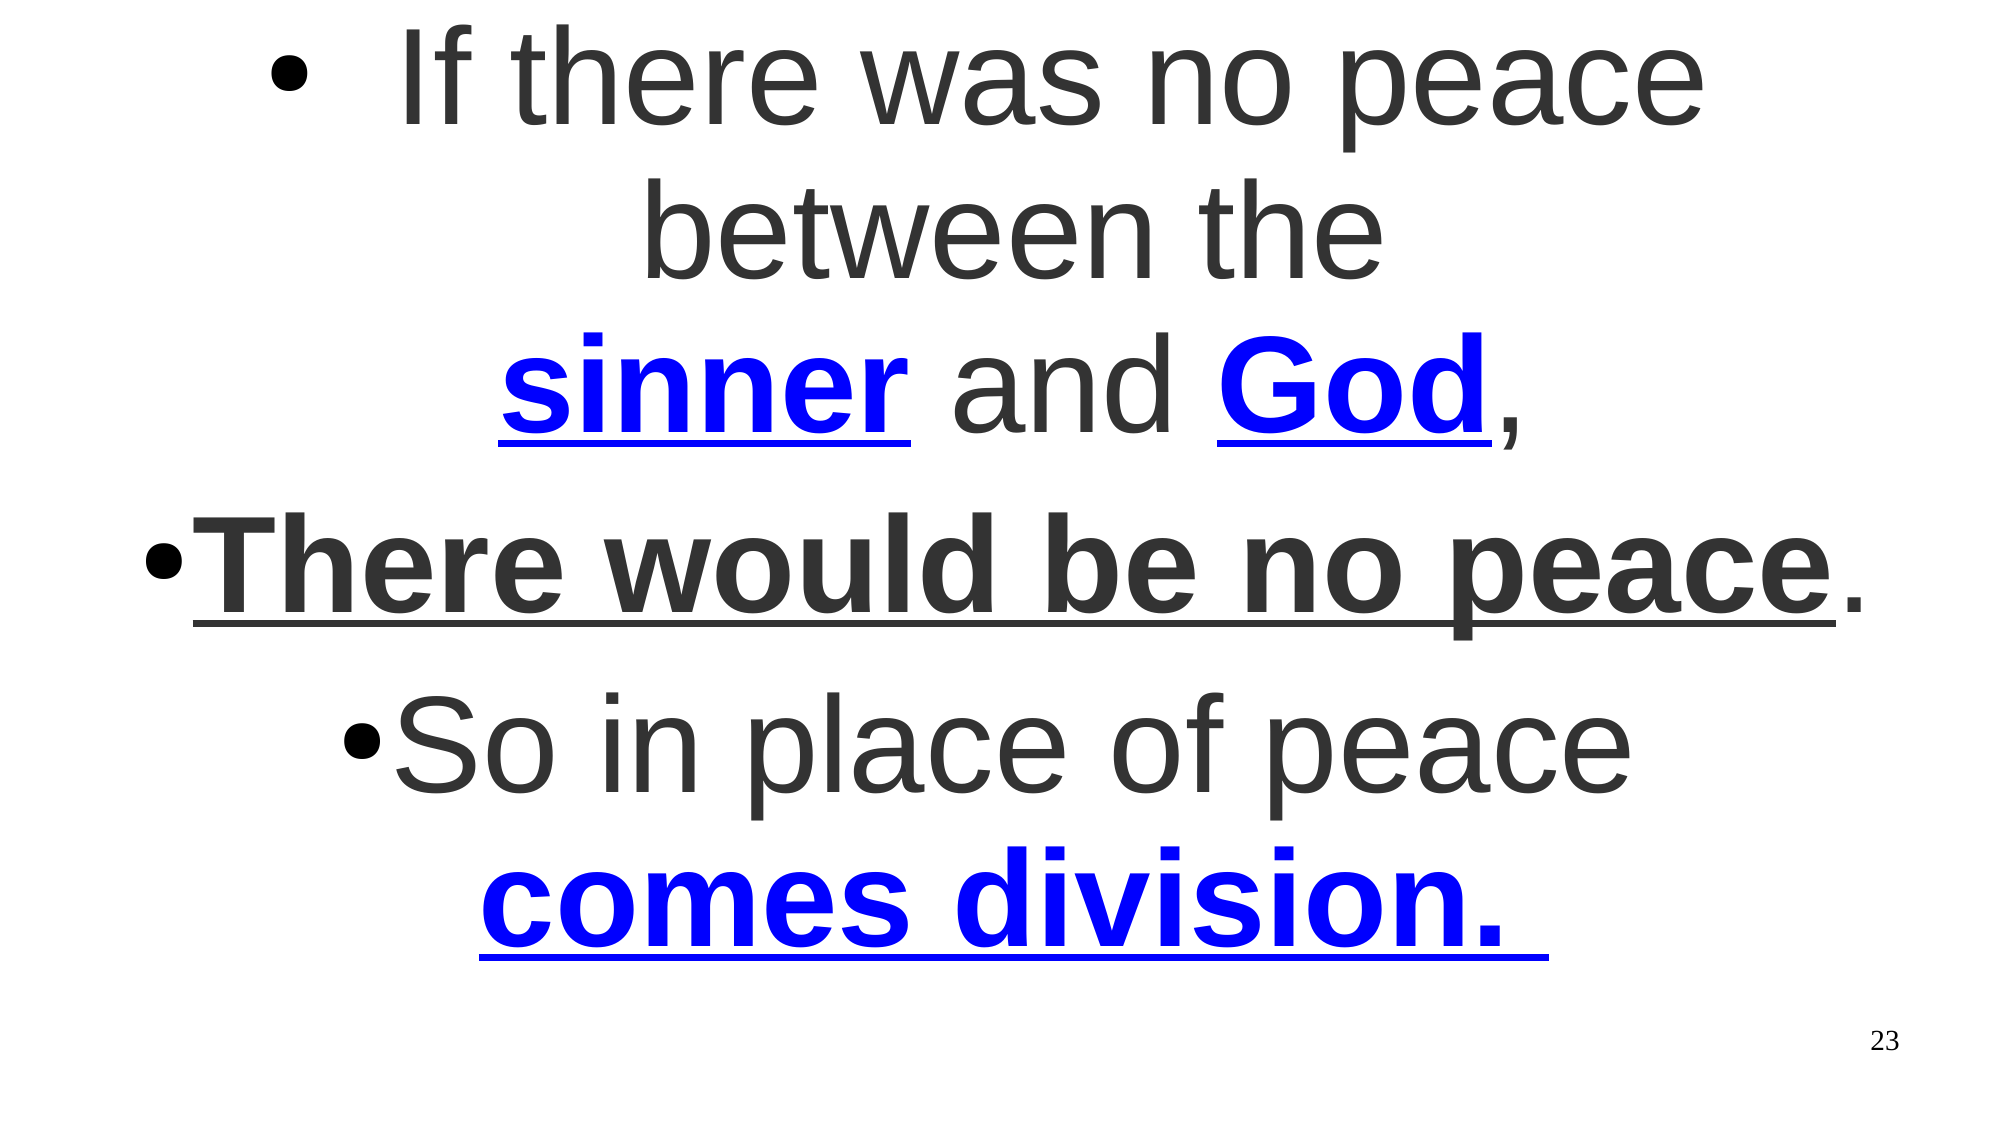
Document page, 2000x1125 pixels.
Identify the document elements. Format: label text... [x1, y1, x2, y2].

list If there was no peace between the sinner and God, There would be no peace. So in place of peace comes division. [0, 0, 1996, 1123]
